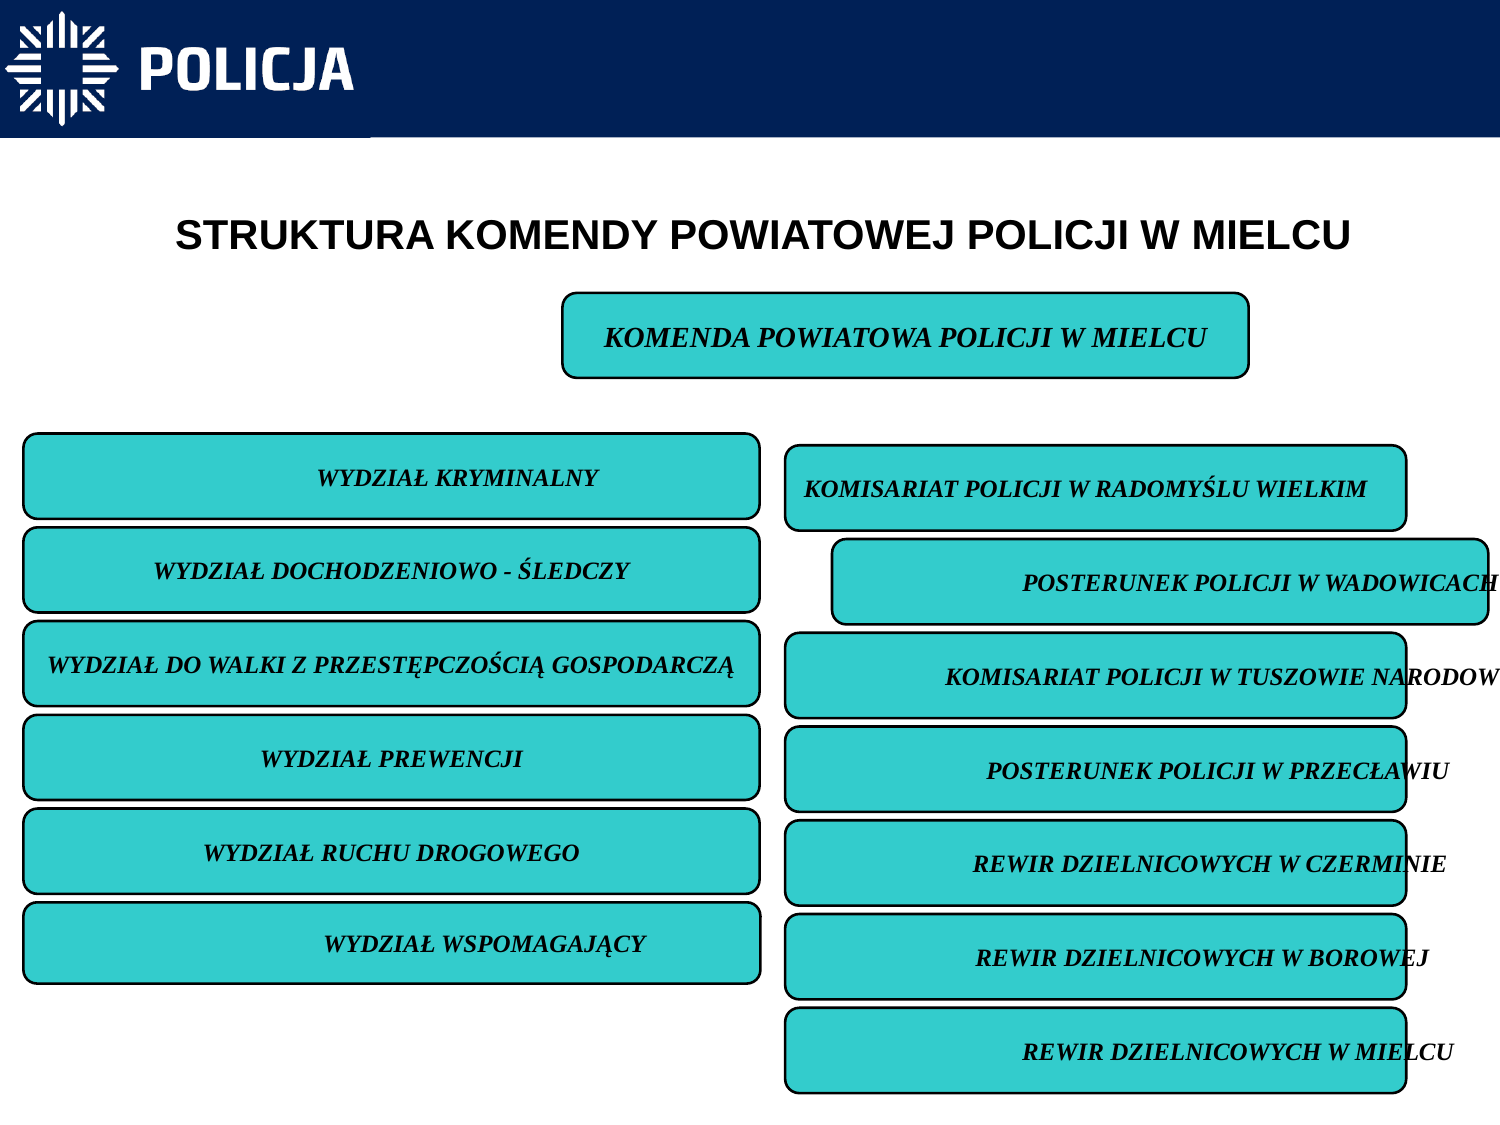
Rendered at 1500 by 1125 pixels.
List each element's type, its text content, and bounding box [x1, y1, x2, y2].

text_box REWIR DZIELNICOWYCH W MIELCU [785, 1007, 1407, 1094]
text_box KOMENDA POWIATOWA POLICJI W MIELCU [562, 292, 1249, 378]
text_box [360, 0, 1500, 138]
text_box WYDZIAŁ DOCHODZENIOWO - ŚLEDCZY [23, 527, 760, 613]
text_box POSTERUNEK POLICJI W WADOWICACH GÓRNYCH [832, 538, 1489, 625]
text_box KOMISARIAT POLICJI W RADOMYŚLU WIELKIM [785, 445, 1407, 531]
text_box KOMISARIAT POLICJI W TUSZOWIE NARODOWYM [785, 632, 1407, 719]
text_box WYDZIAŁ DO WALKI Z PRZESTĘPCZOŚCIĄ GOSPODARCZĄ [23, 621, 760, 707]
text_box STRUKTURA KOMENDY POWIATOWEJ POLICJI W MIELCU [88, 172, 1439, 258]
text_box POSTERUNEK POLICJI W PRZECŁAWIU [785, 726, 1407, 812]
text_box WYDZIAŁ KRYMINALNY [23, 433, 760, 519]
text_box REWIR DZIELNICOWYCH W CZERMINIE [785, 820, 1407, 906]
text_box WYDZIAŁ WSPOMAGAJĄCY [23, 902, 761, 984]
text_box WYDZIAŁ RUCHU DROGOWEGO [23, 808, 760, 894]
text_box REWIR DZIELNICOWYCH W BOROWEJ [785, 913, 1407, 1000]
picture [0, 0, 360, 138]
text_box WYDZIAŁ PREWENCJI [23, 714, 760, 800]
